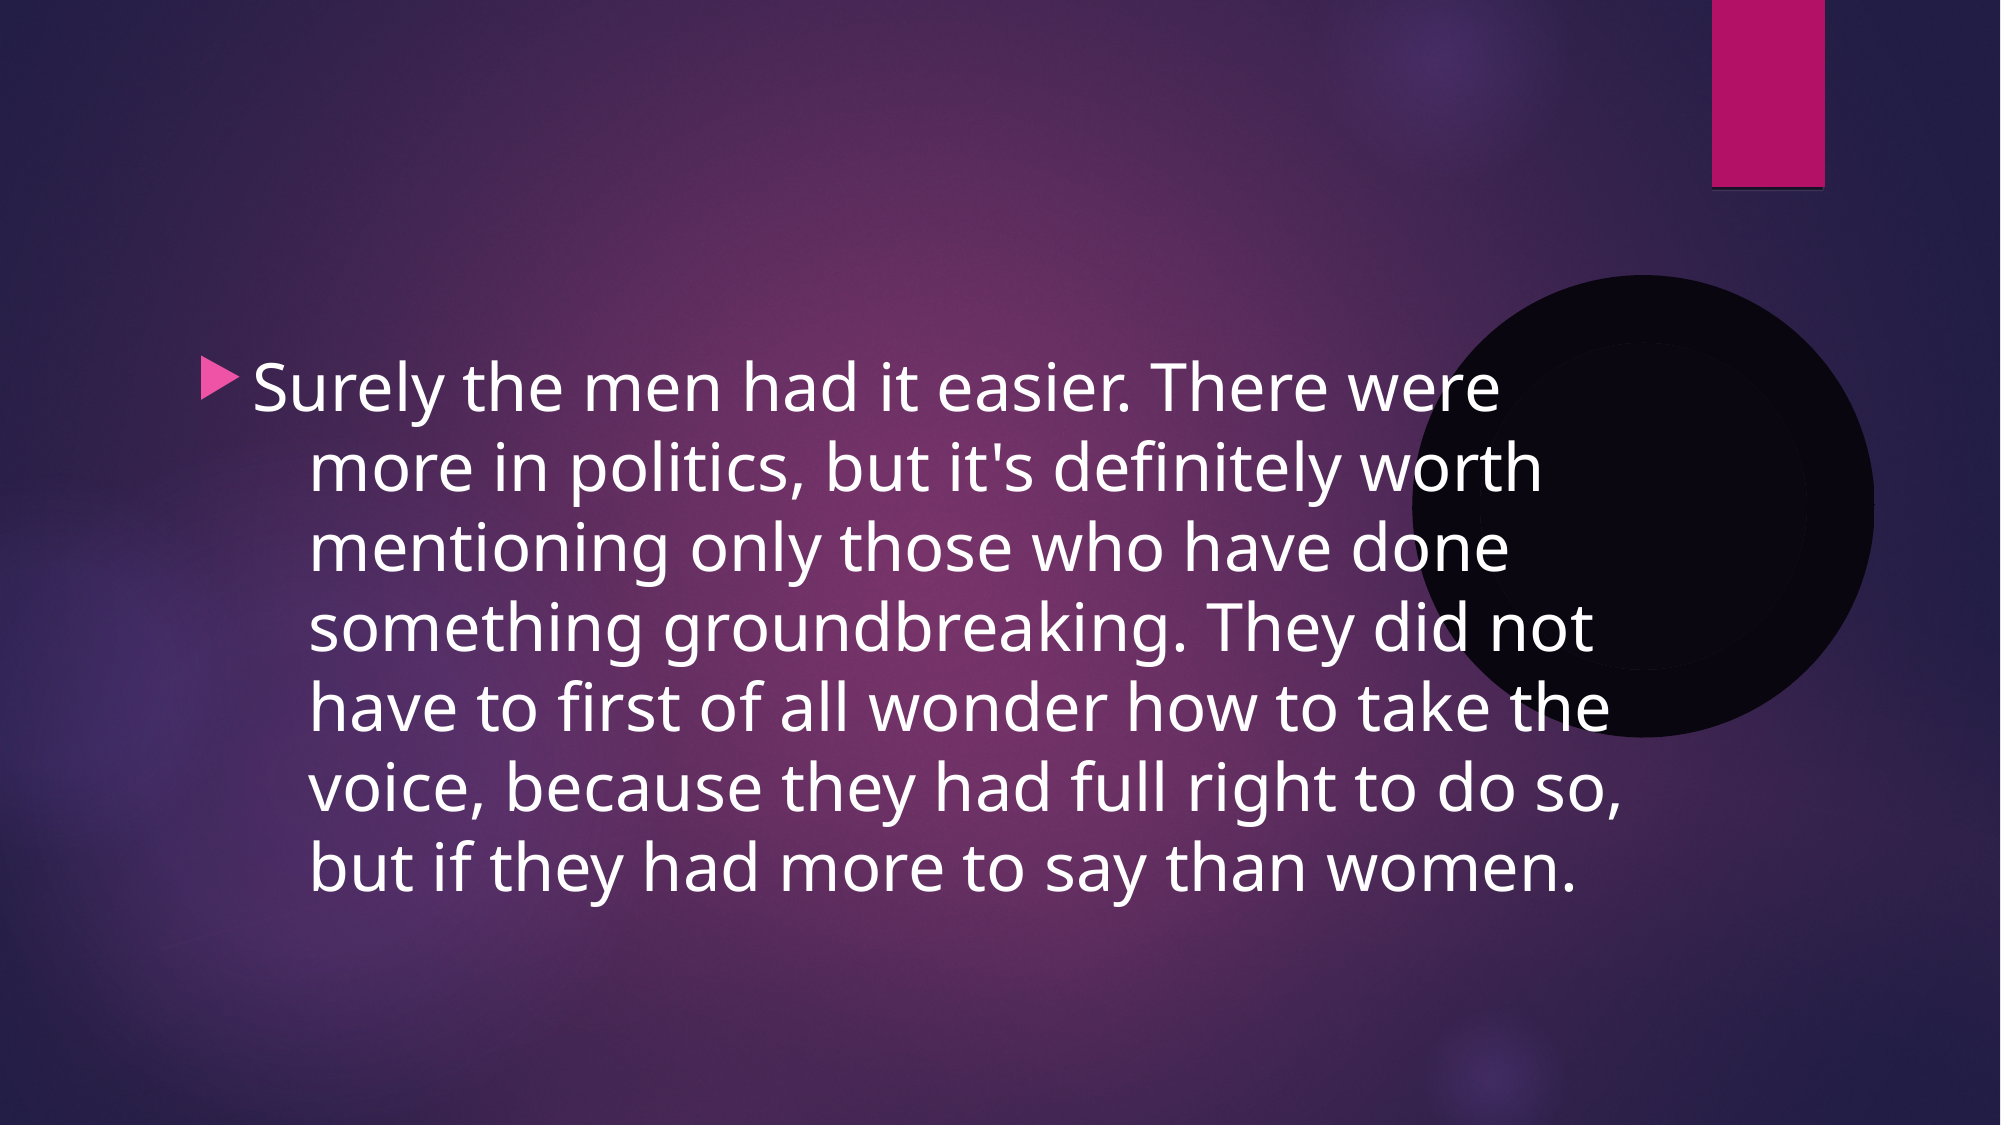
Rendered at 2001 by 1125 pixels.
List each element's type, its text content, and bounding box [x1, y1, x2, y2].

list Surely the men had it easier. There were more in politics, but it's definitely worth mentioning only those who have done something groundbreaking. They did not have to first of all wonder how to take the voice, because they had full right to do so, but if they had more to say than women. [181, 336, 1649, 1026]
